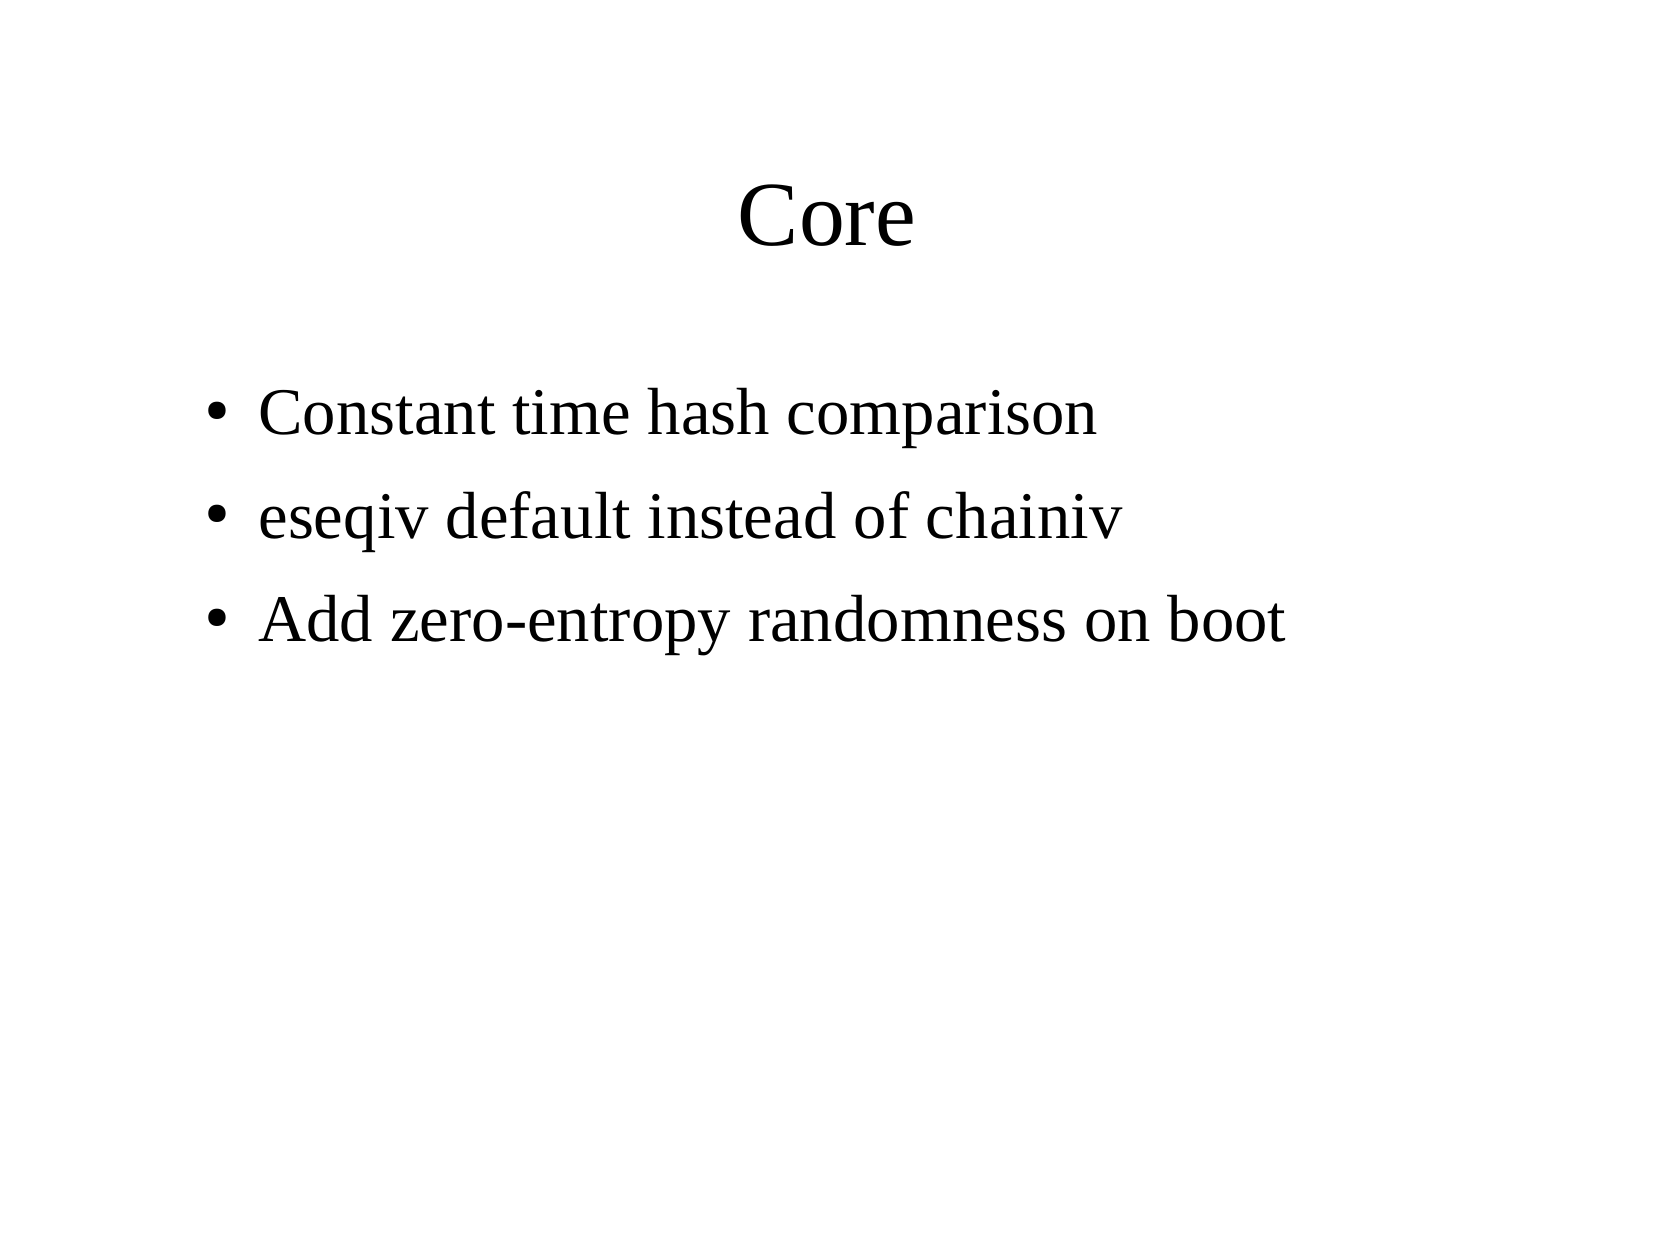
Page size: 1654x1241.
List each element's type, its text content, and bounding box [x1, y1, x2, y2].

title Core [121, 102, 1534, 325]
list Constant time hash comparison eseqiv default instead of chainiv Add zero-entropy randomness on boot [187, 375, 1571, 1113]
